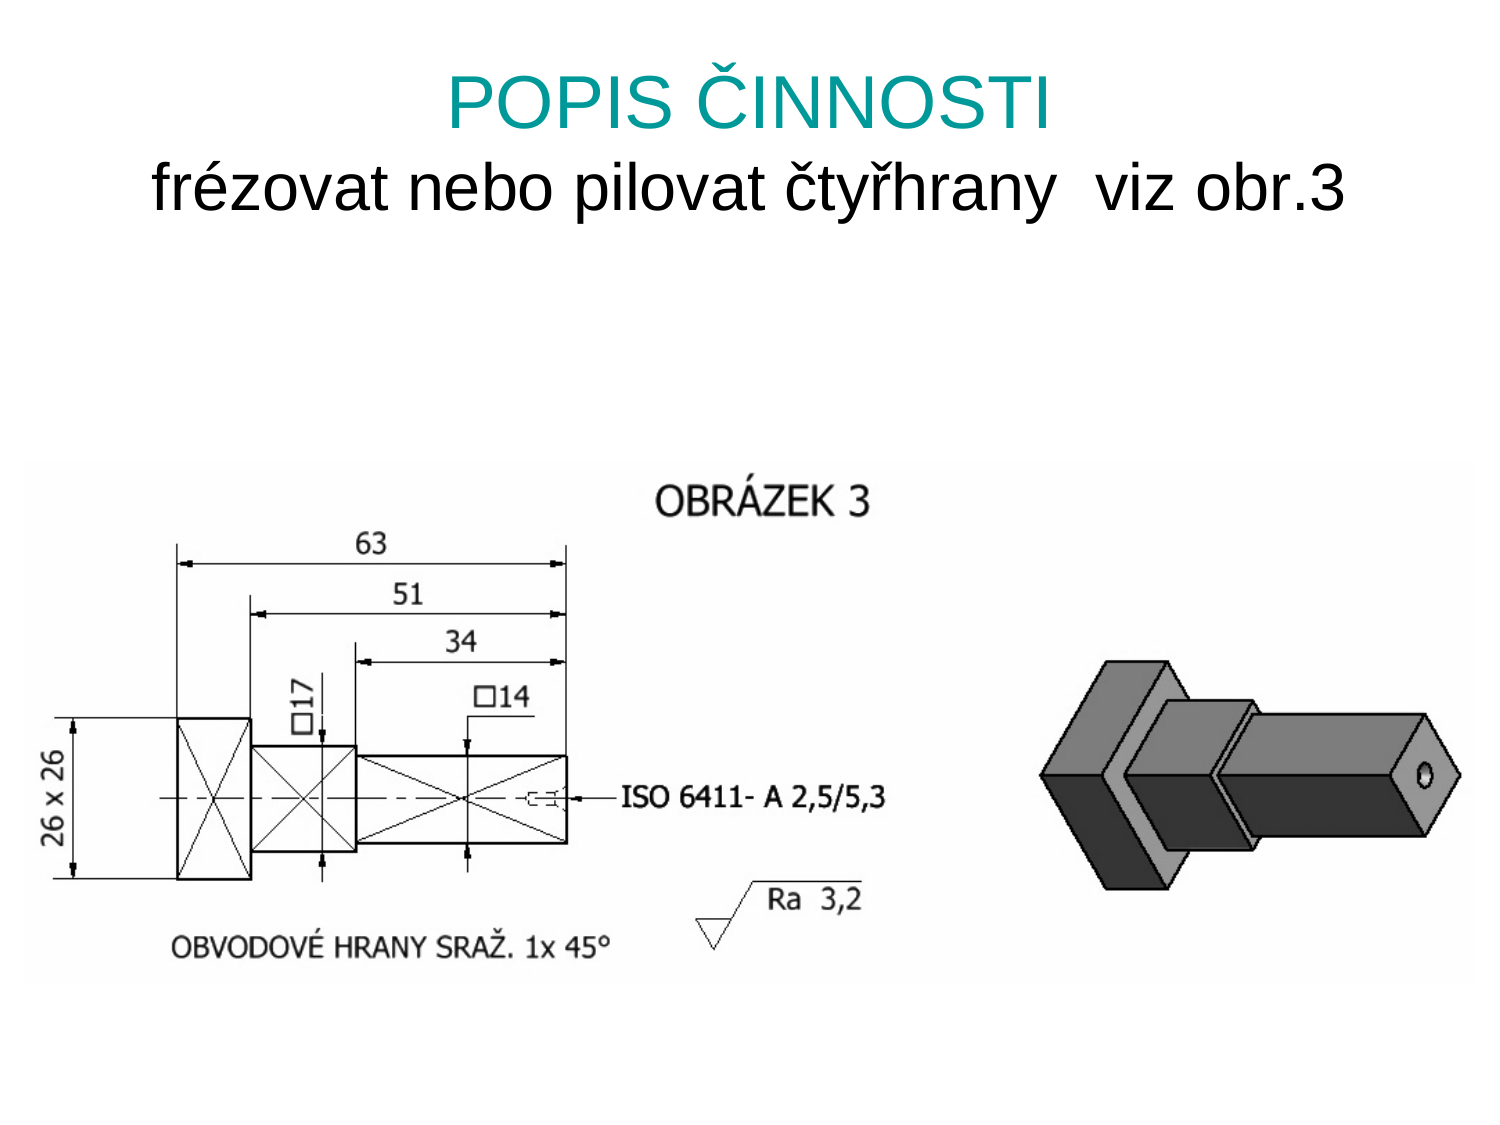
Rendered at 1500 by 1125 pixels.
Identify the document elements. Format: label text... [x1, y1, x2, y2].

title POPIS ČINNOSTI frézovat nebo pilovat čtyřhrany viz obr.3 [75, 45, 1426, 233]
picture [24, 462, 1474, 985]
